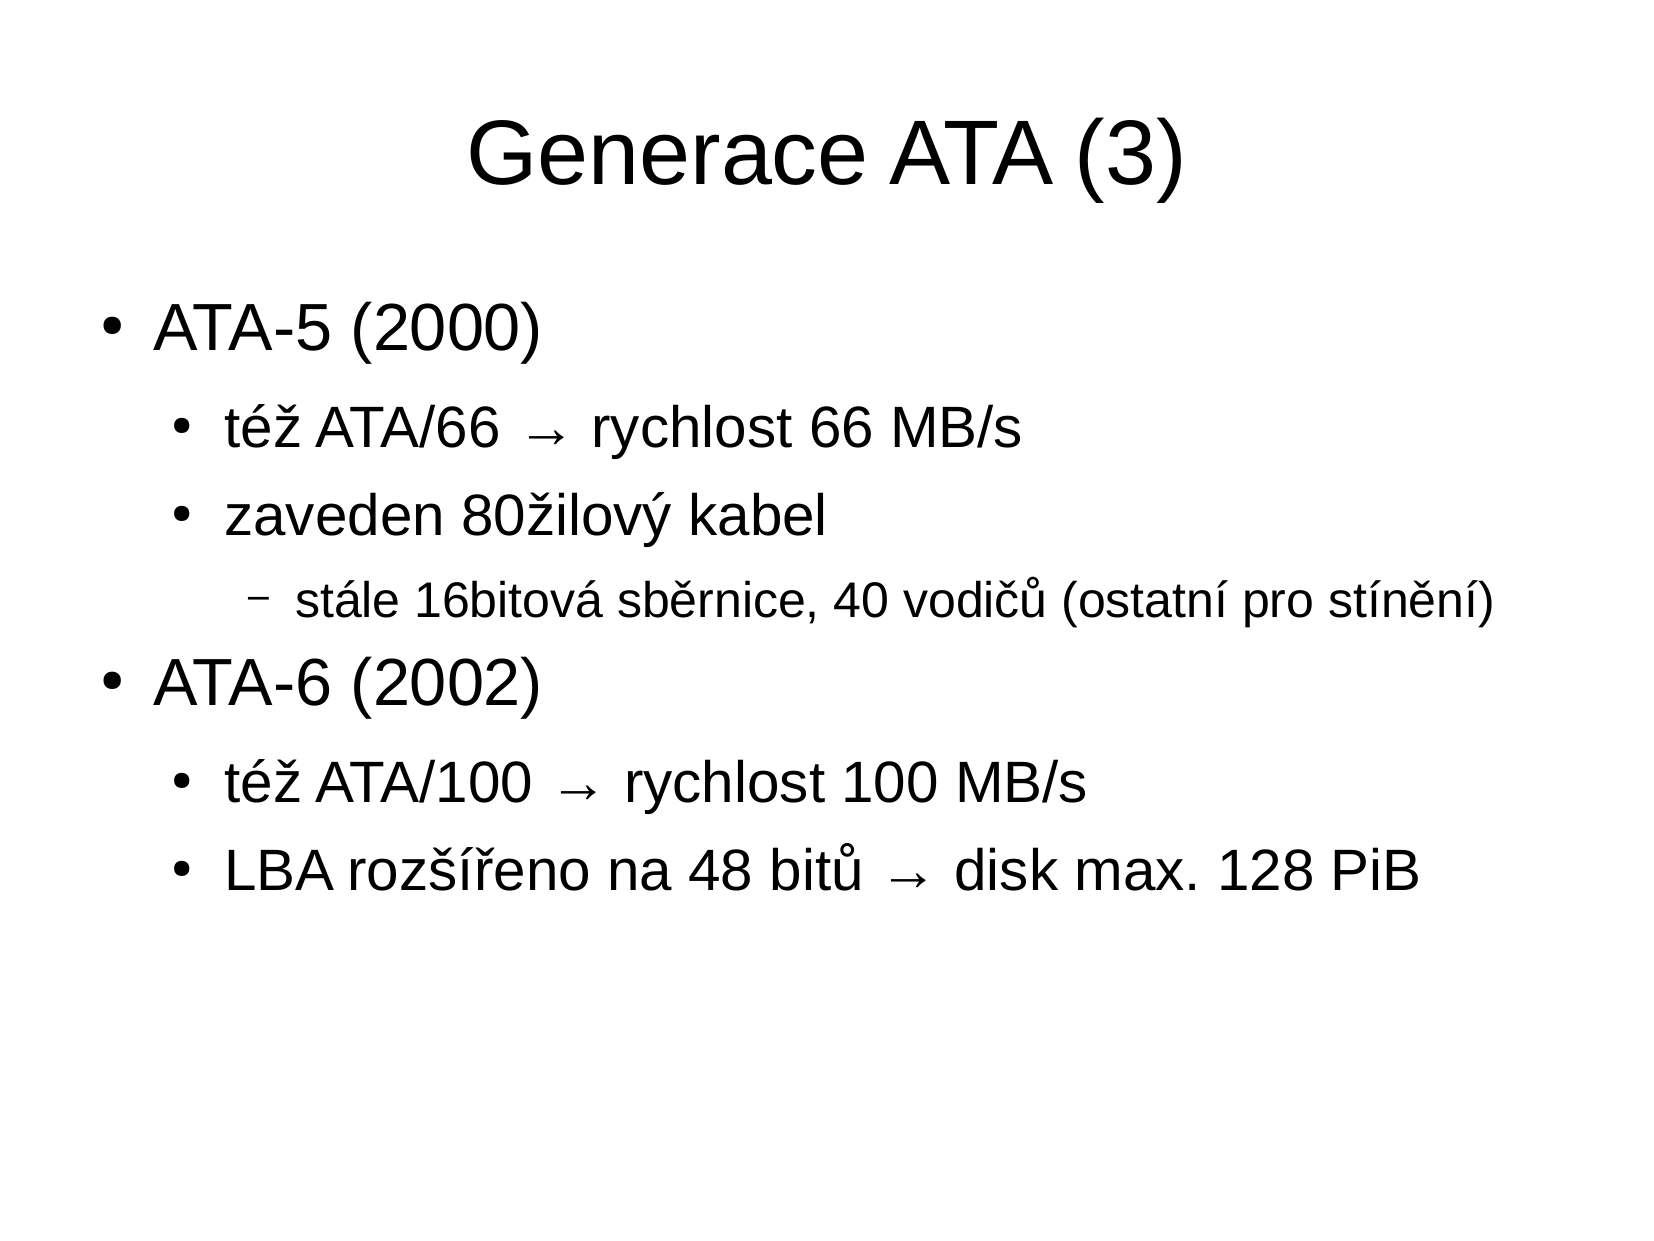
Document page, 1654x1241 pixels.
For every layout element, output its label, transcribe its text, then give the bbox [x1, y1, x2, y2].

title Generace ATA (3) [82, 56, 1571, 250]
list ATA-5 (2000) též ATA/66 → rychlost 66 MB/s zaveden 80žilový kabel stále 16bitová sběrnice, 40 vodičů (ostatní pro stínění) ATA-6 (2002) též ATA/100 → rychlost 100 MB/s LBA rozšířeno na 48 bitů → disk max. 128 PiB [82, 290, 1571, 1094]
